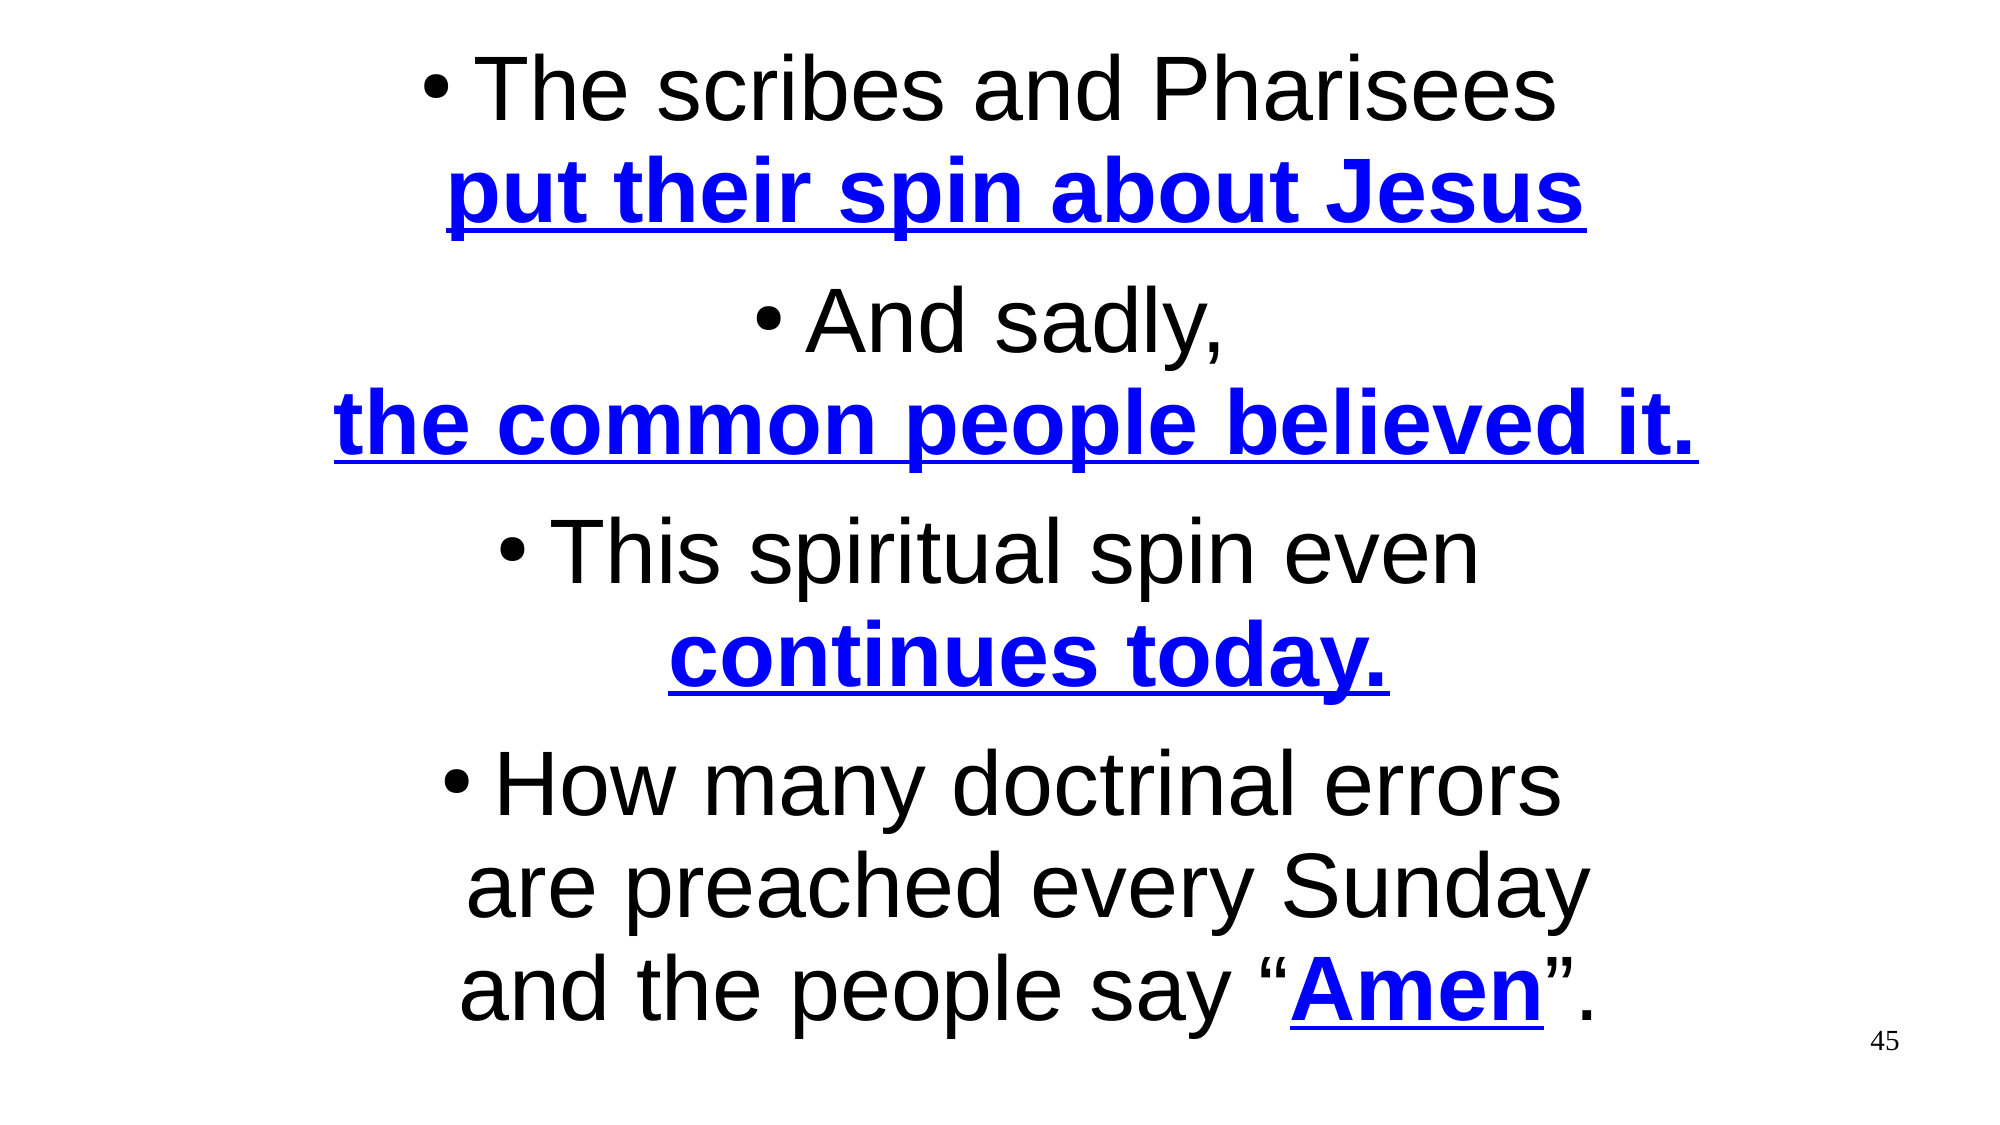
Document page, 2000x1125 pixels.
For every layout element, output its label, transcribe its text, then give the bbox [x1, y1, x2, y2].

list The scribes and Pharisees put their spin about Jesus And sadly, the common people believed it. This spiritual spin even continues today. How many doctrinal errors are preached every Sunday and the people say “Amen”. [37, 37, 1951, 1088]
